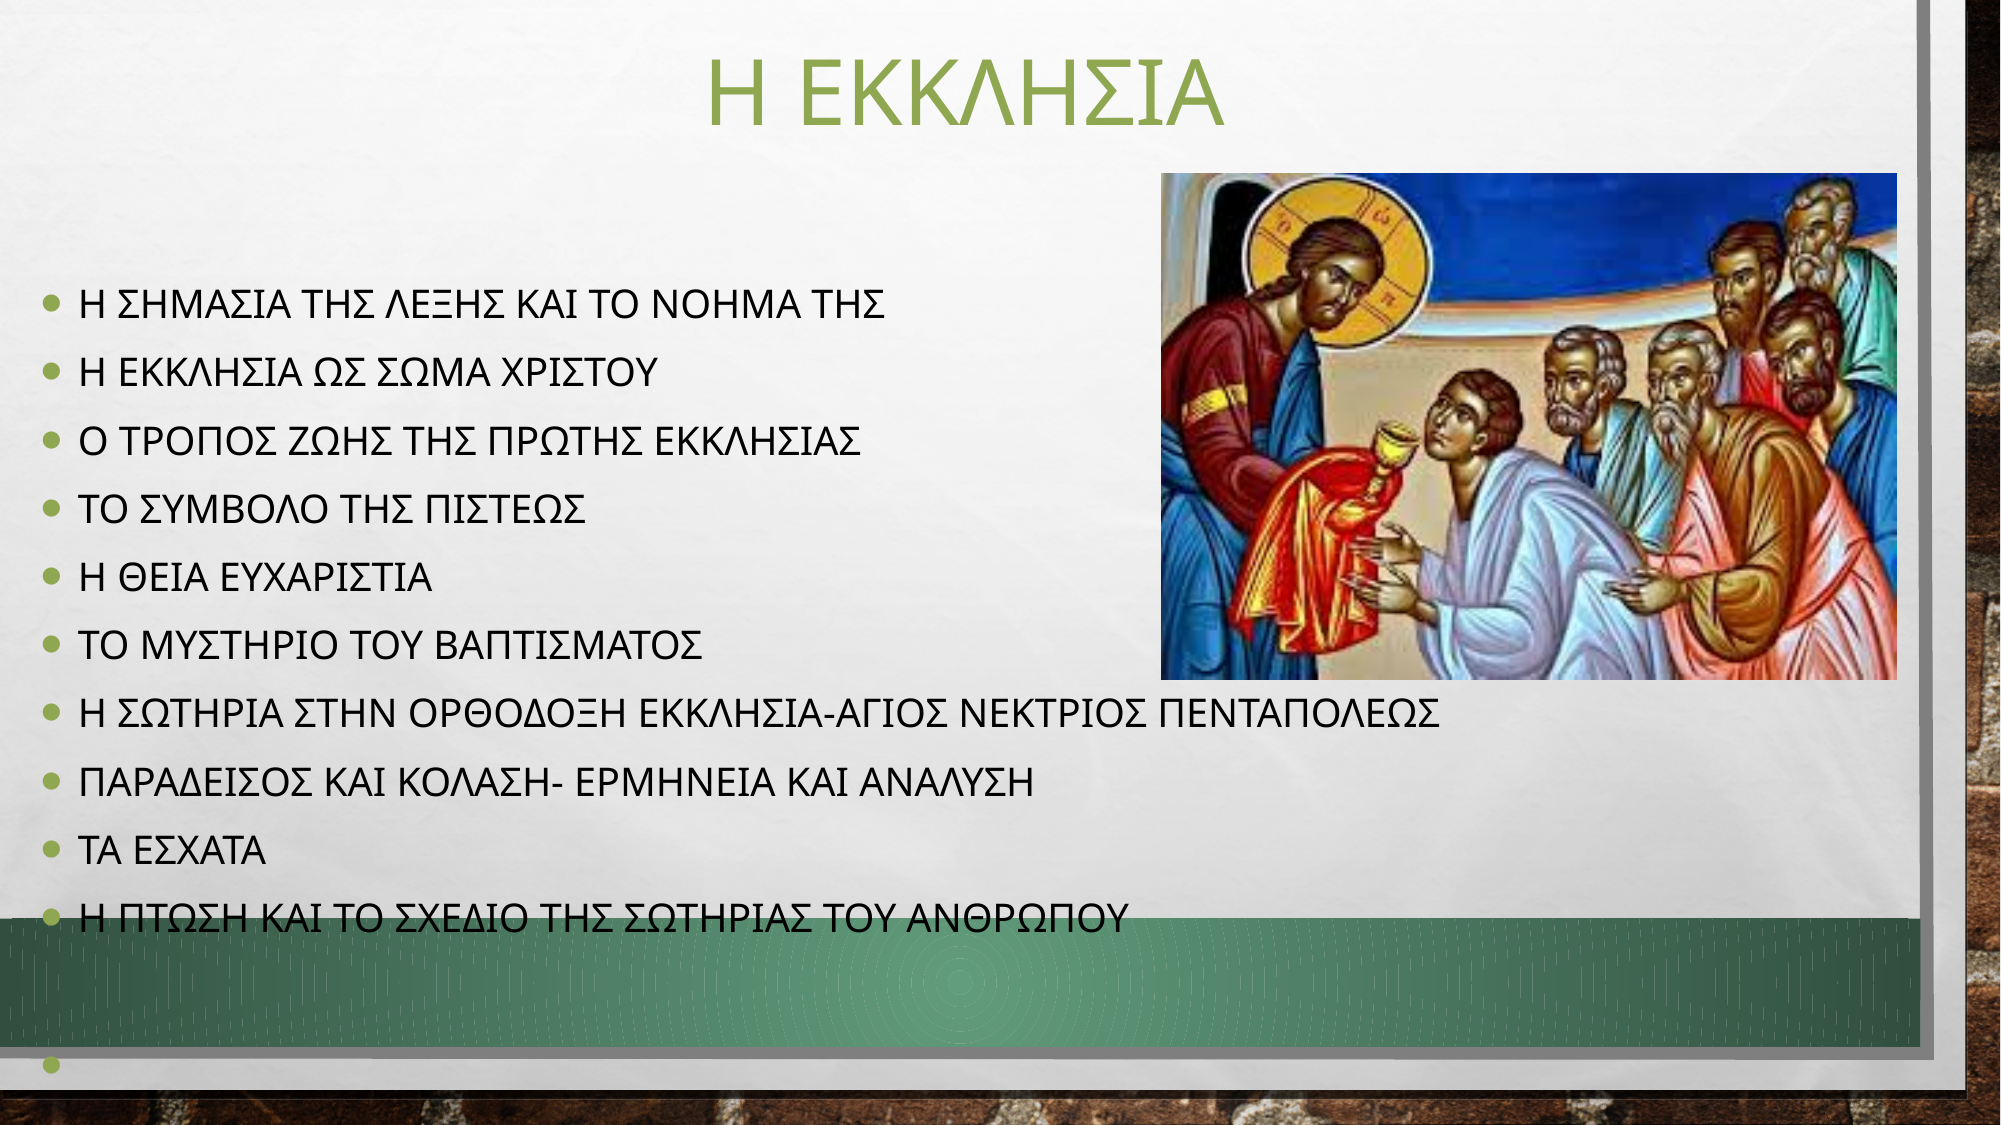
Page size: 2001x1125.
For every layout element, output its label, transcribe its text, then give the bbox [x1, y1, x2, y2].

picture [1161, 173, 1897, 680]
list Η σημασια της λεξησ και το νοημα της Η εκκλησια ωσ σωμα χριστου Ο τροποσ ζωησ της πρωτησ εκκλησιασ Το συμβολο της πιστεωσ Η θεια ευχαριστια Το μυστηριο του βαπτισματοσ Η σωτηρια στην ορθοδοξη εκκλησια-αγιοσ νεκτριοσ πενταπολεωσ Παραδεισοσ και κολαση- ερμηνεια και αναλυση Τα εσχατα Η πτωση και το σχεδιο της σωτηριασ του ανθρωπου [25, 271, 1731, 952]
title Η εκκλησια [112, 37, 1818, 154]
